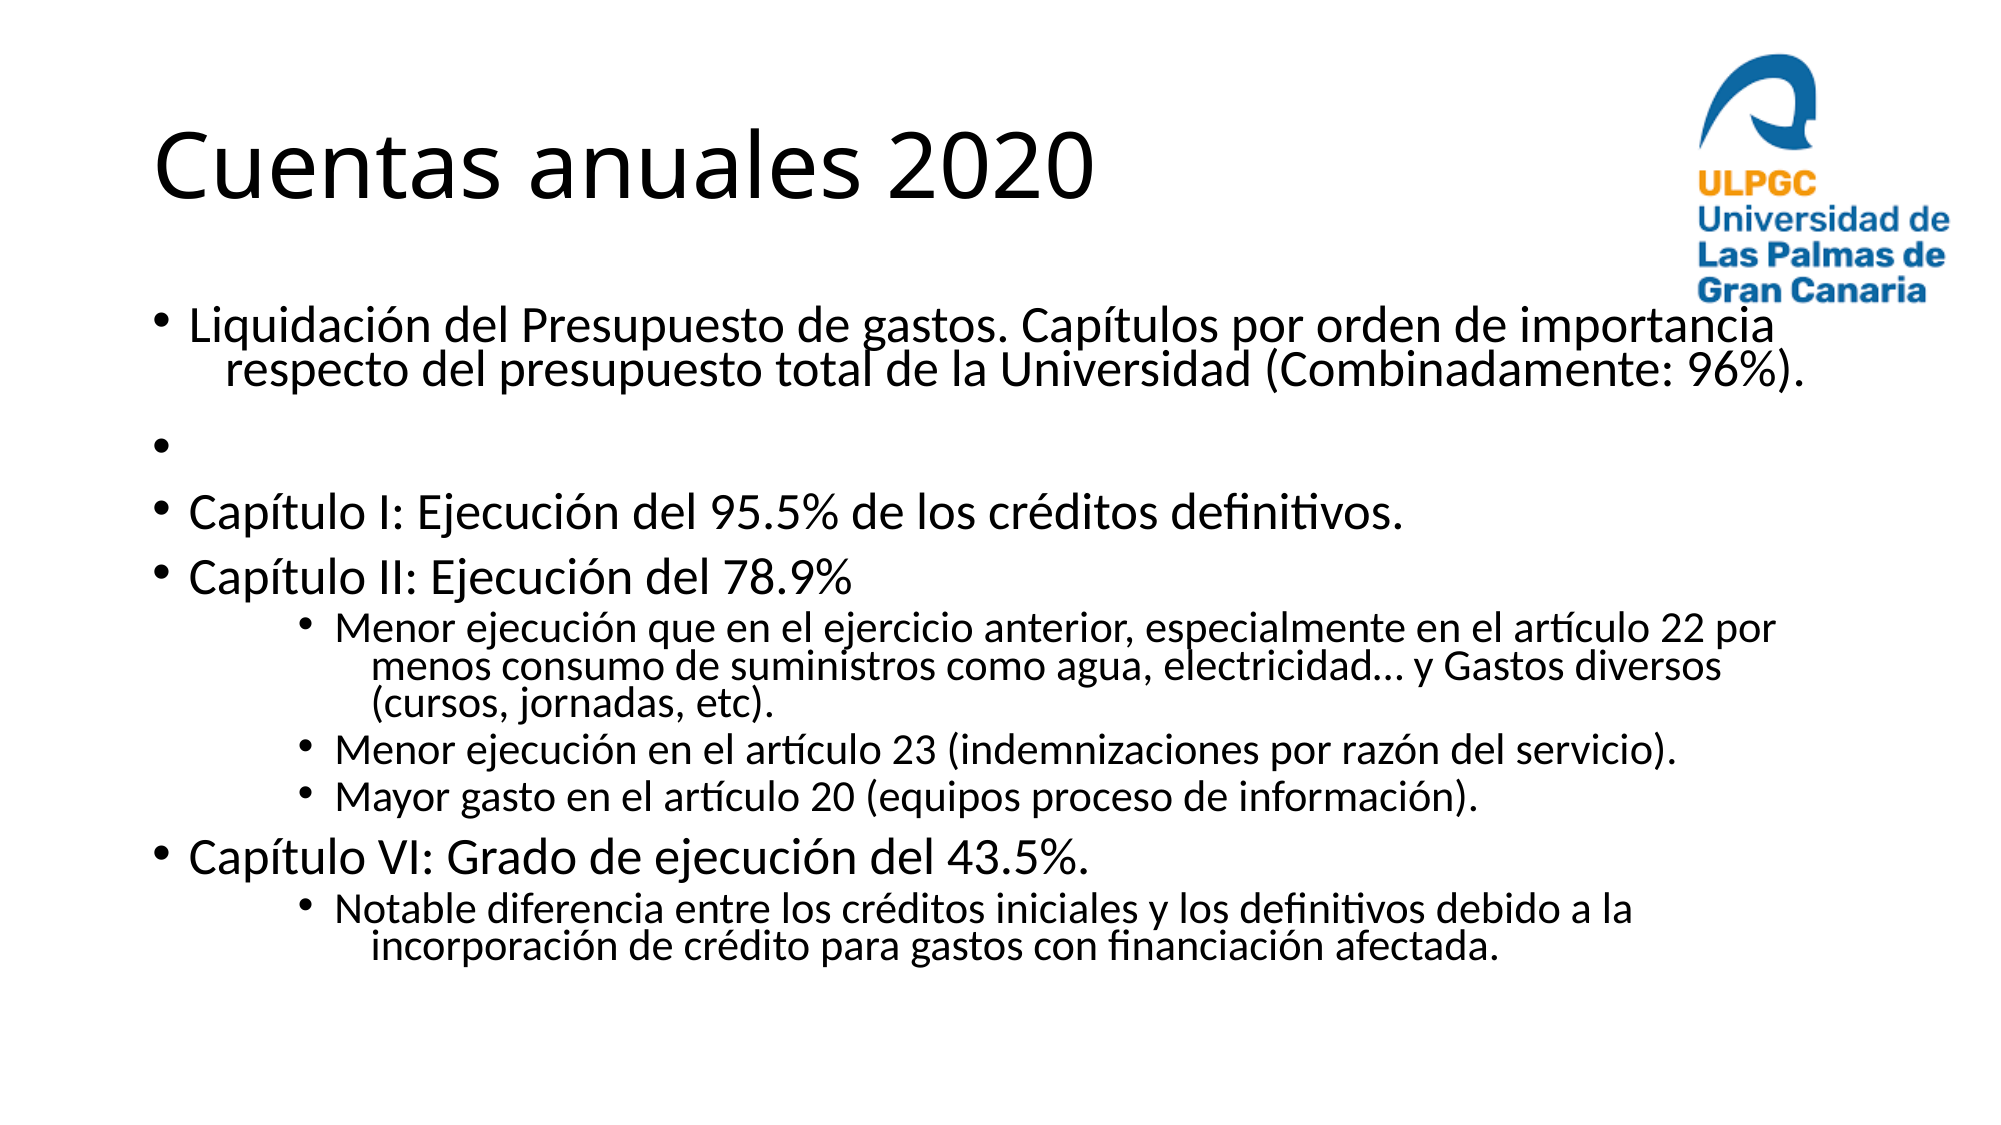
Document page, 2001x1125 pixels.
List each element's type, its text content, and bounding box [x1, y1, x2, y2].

title Cuentas anuales 2020 [137, 59, 1863, 278]
picture [1648, 4, 2000, 355]
list Liquidación del Presupuesto de gastos. Capítulos por orden de importancia respecto del presupuesto total de la Universidad (Combinadamente: 96%). Capítulo I: Ejecución del 95.5% de los créditos definitivos. Capítulo II: Ejecución del 78.9% Menor ejecución que en el ejercicio anterior, especialmente en el artículo 22 por menos consumo de suministros como agua, electricidad… y Gastos diversos (cursos, jornadas, etc). Menor ejecución en el artículo 23 (indemnizaciones por razón del servicio). Mayor gasto en el artículo 20 (equipos proceso de información). Capítulo VI: Grado de ejecución del 43.5%. Notable diferencia entre los créditos iniciales y los definitivos debido a la incorporación de crédito para gastos con financiación afectada. [137, 299, 1863, 1014]
